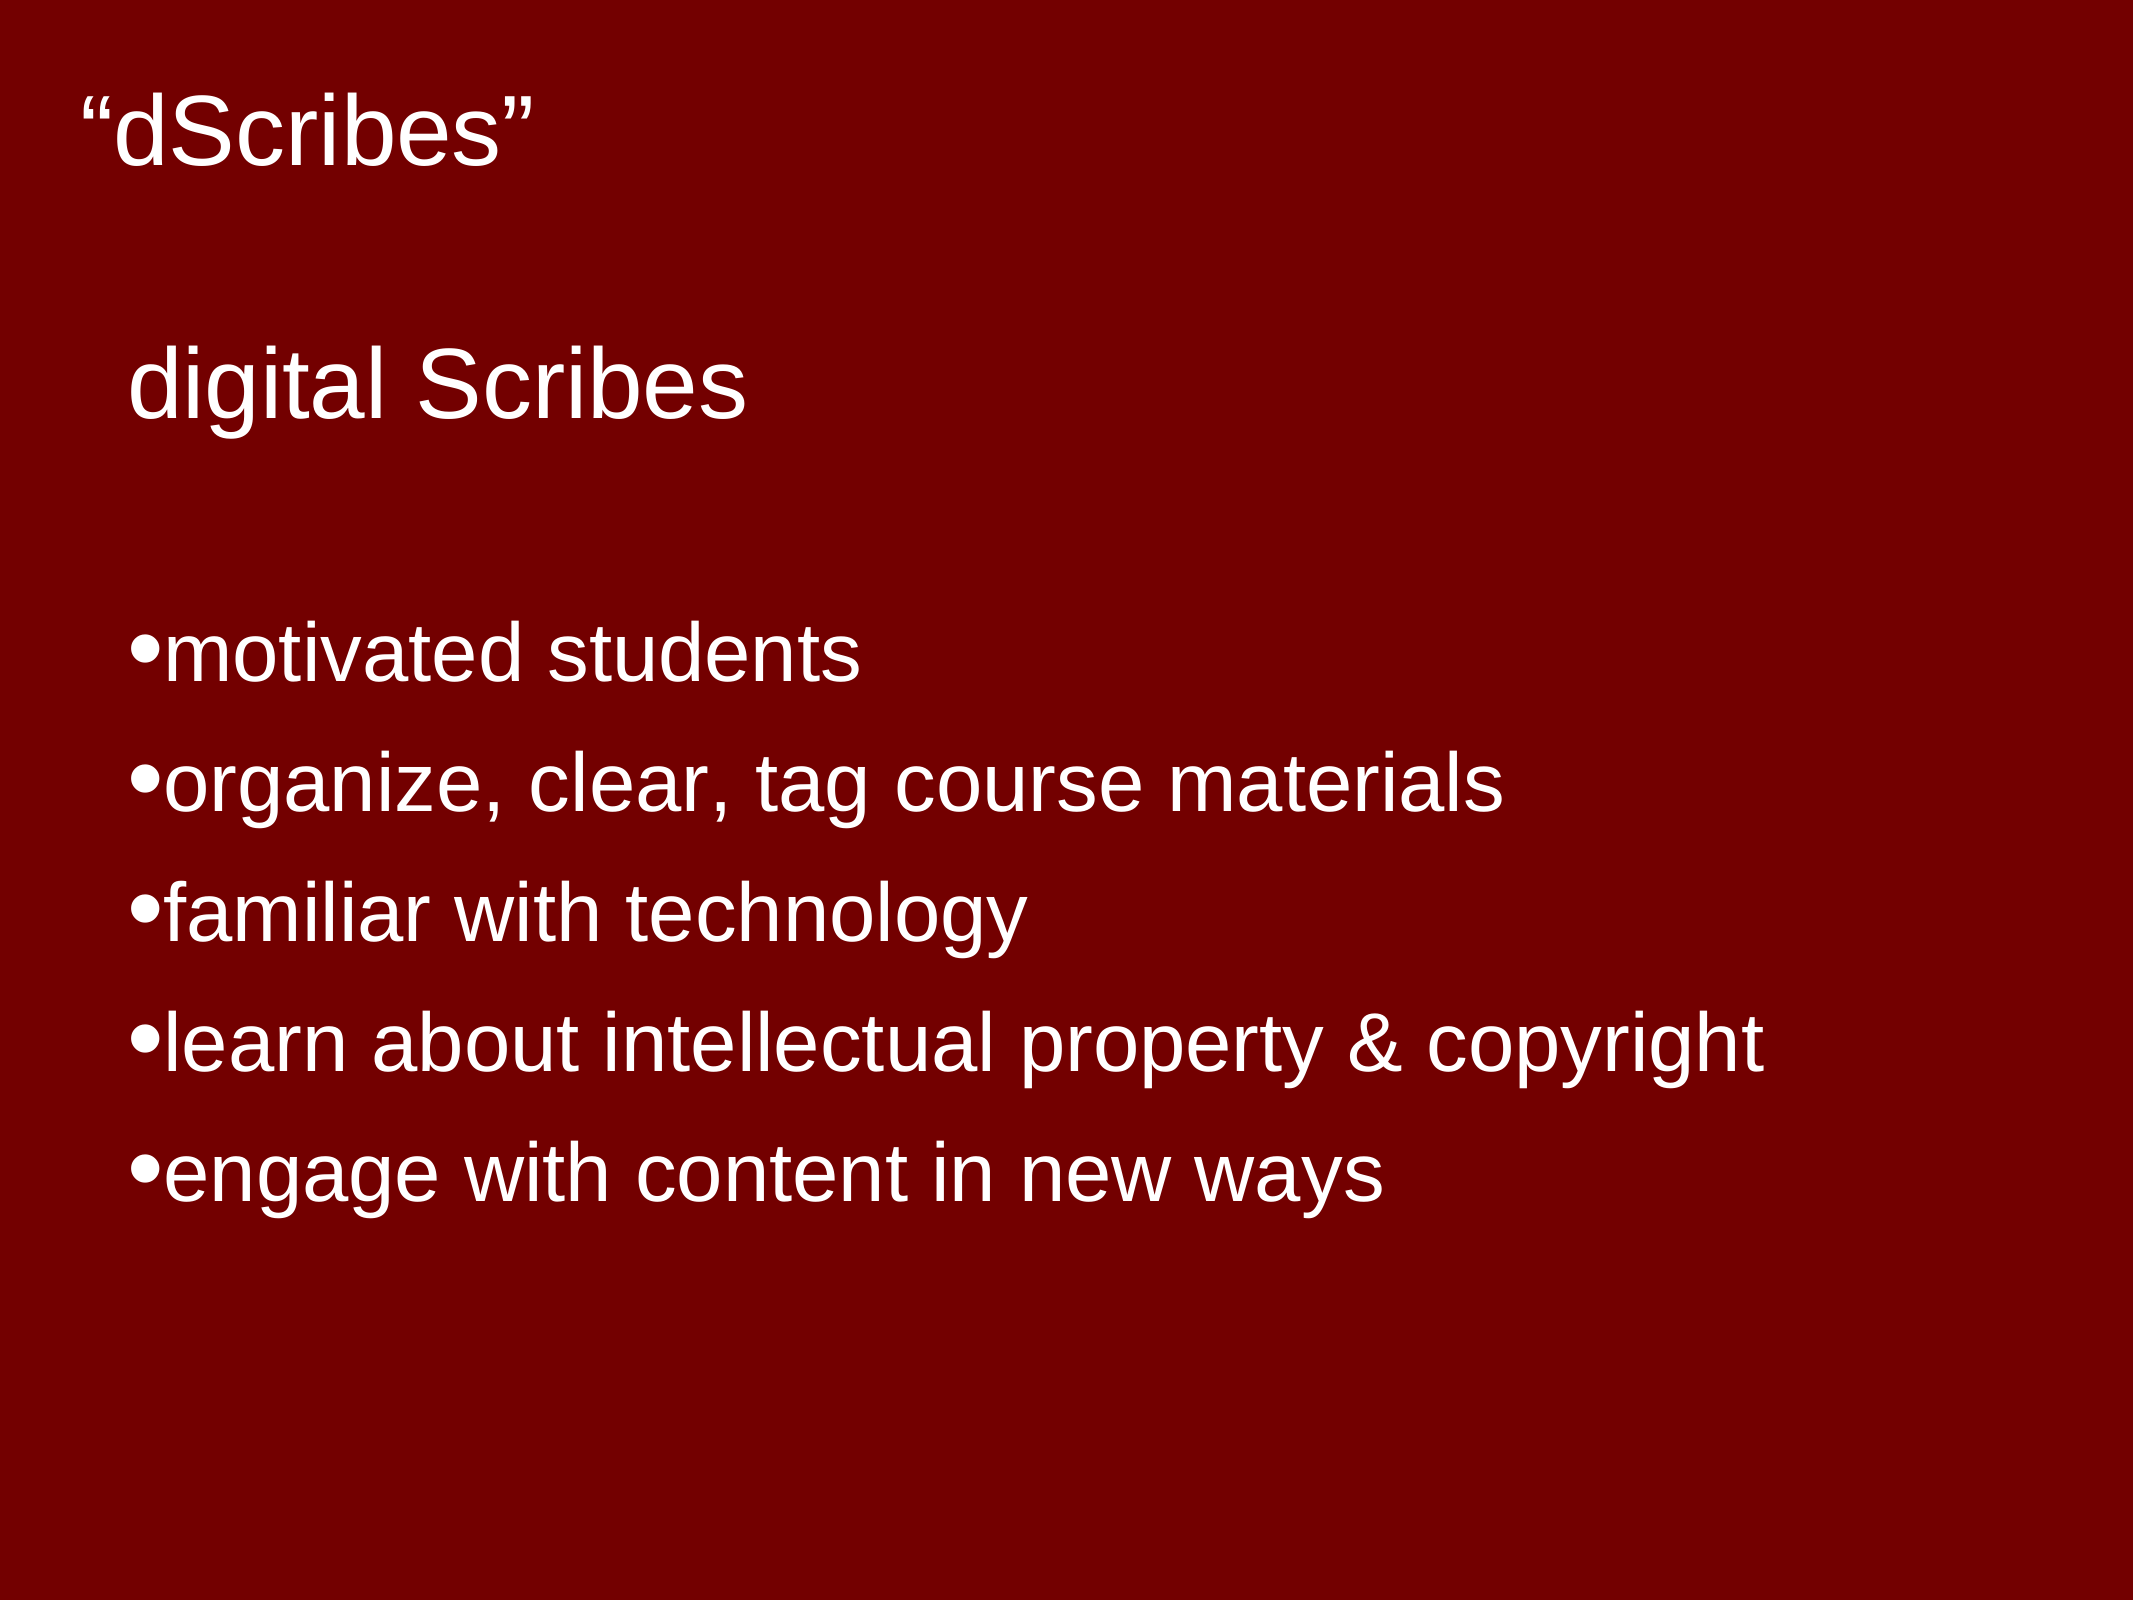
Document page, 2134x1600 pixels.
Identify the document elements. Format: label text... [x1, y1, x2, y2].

text_box digital Scribes motivated students organize, clear, tag course materials familiar with technology learn about intellectual property & copyright engage with content in new ways [127, 320, 1938, 1180]
text_box “dScribes” [80, 64, 536, 185]
